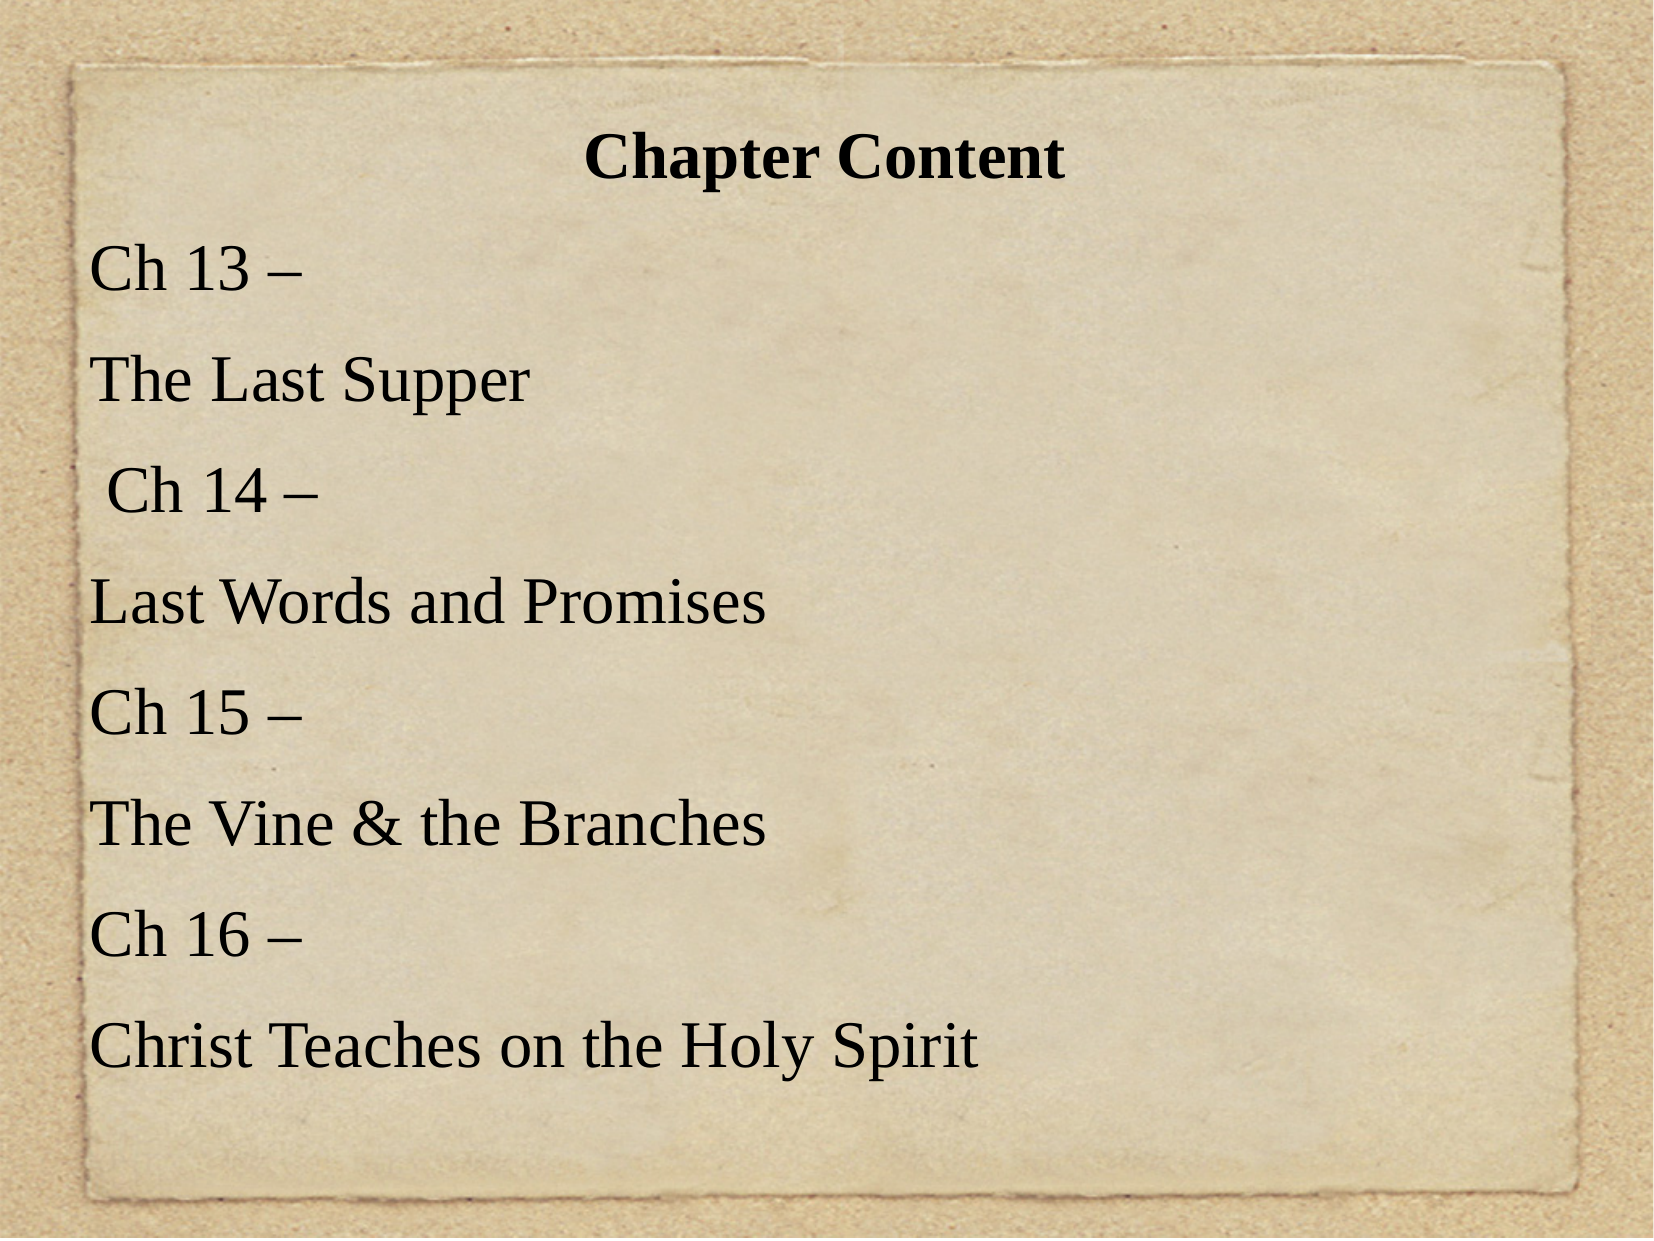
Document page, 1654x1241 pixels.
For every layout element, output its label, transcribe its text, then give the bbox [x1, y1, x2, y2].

text_box Chapter Content Ch 13 – The Last Supper Ch 14 – Last Words and Promises Ch 15 – The Vine & the Branches Ch 16 – Christ Teaches on the Holy Spirit [75, 75, 1576, 1133]
picture [0, 0, 1654, 1238]
